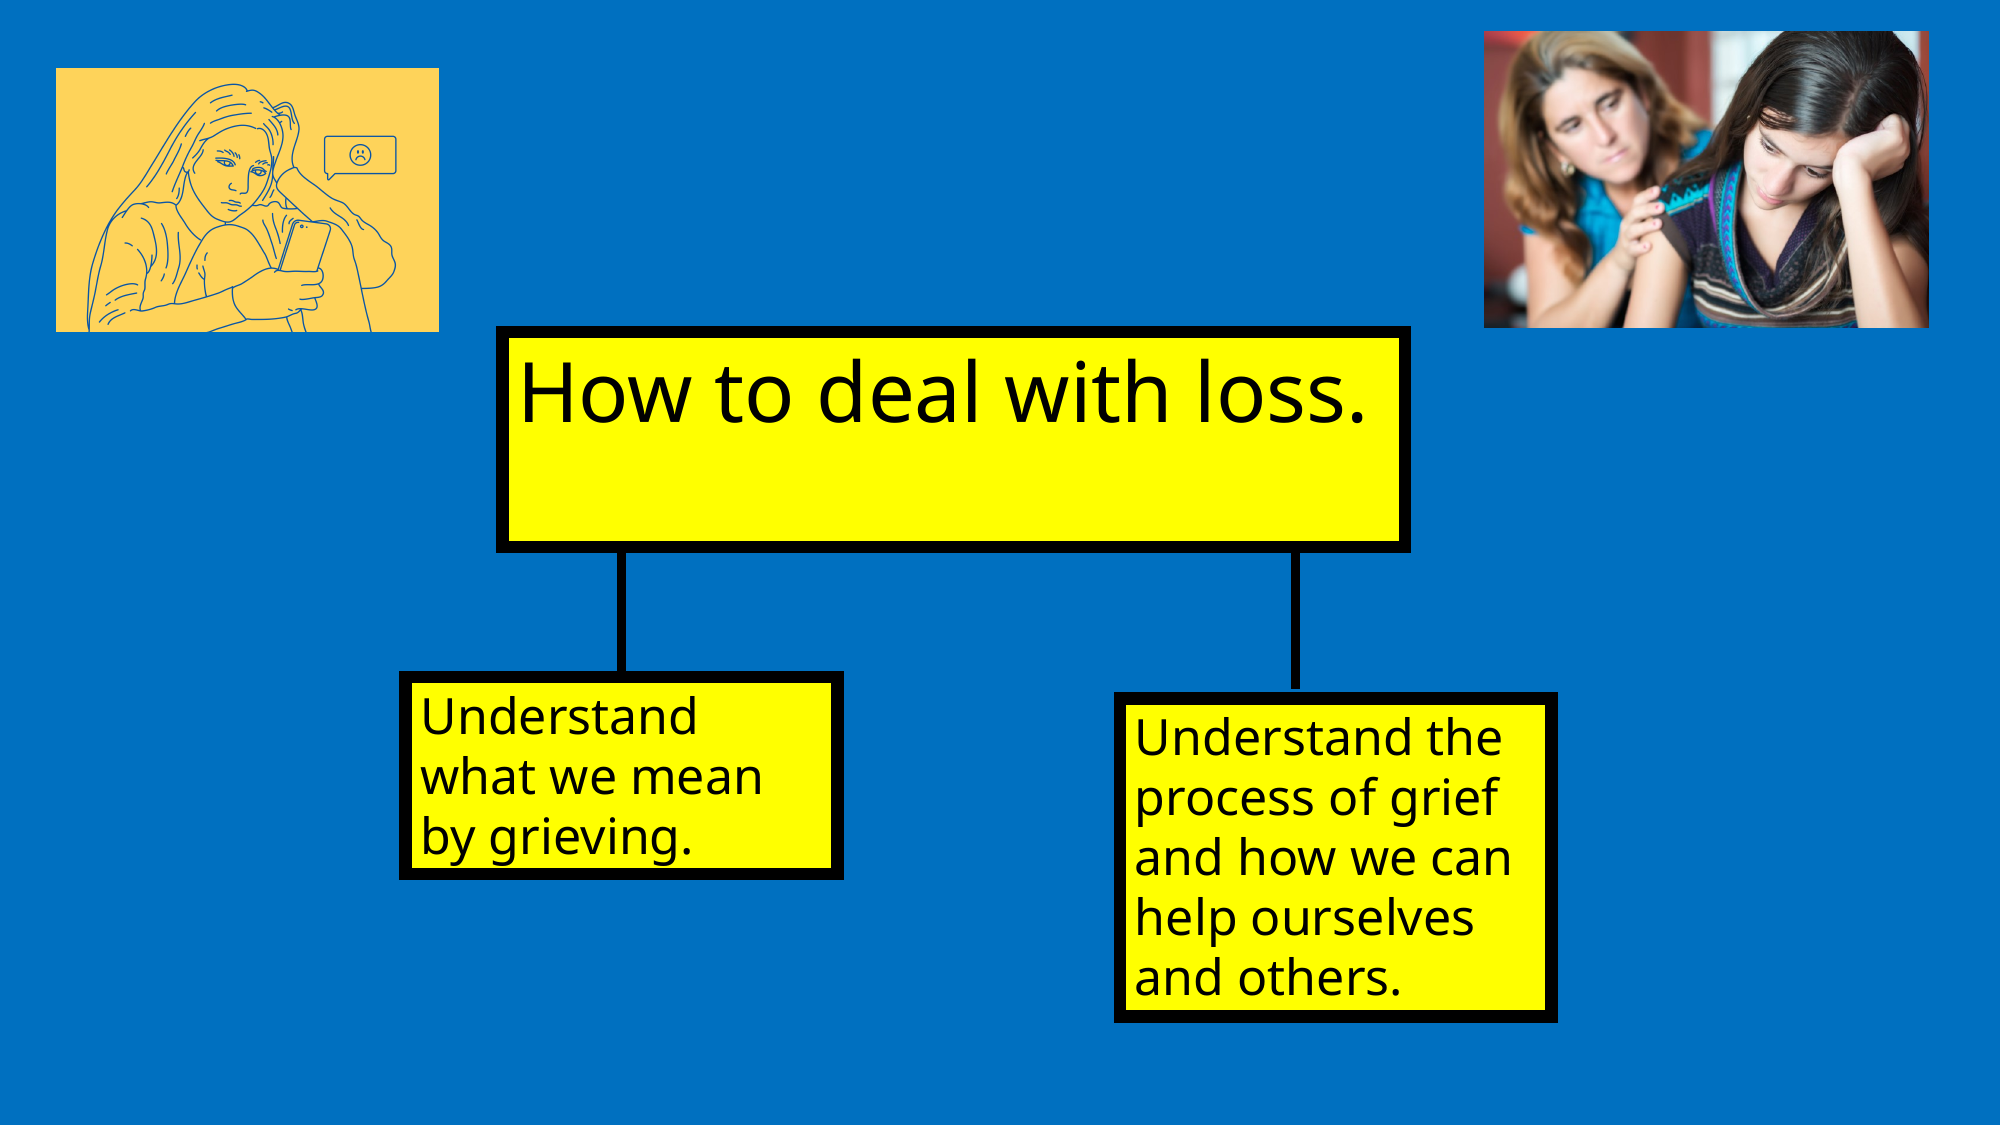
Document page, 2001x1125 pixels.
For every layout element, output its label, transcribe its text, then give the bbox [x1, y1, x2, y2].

text_box Understand what we mean by grieving. [405, 677, 838, 874]
text_box Understand the process of grief and how we can help ourselves and others. [1119, 698, 1552, 1017]
picture [1484, 31, 1929, 328]
text_box How to deal with loss. [502, 331, 1406, 448]
picture [56, 68, 439, 332]
